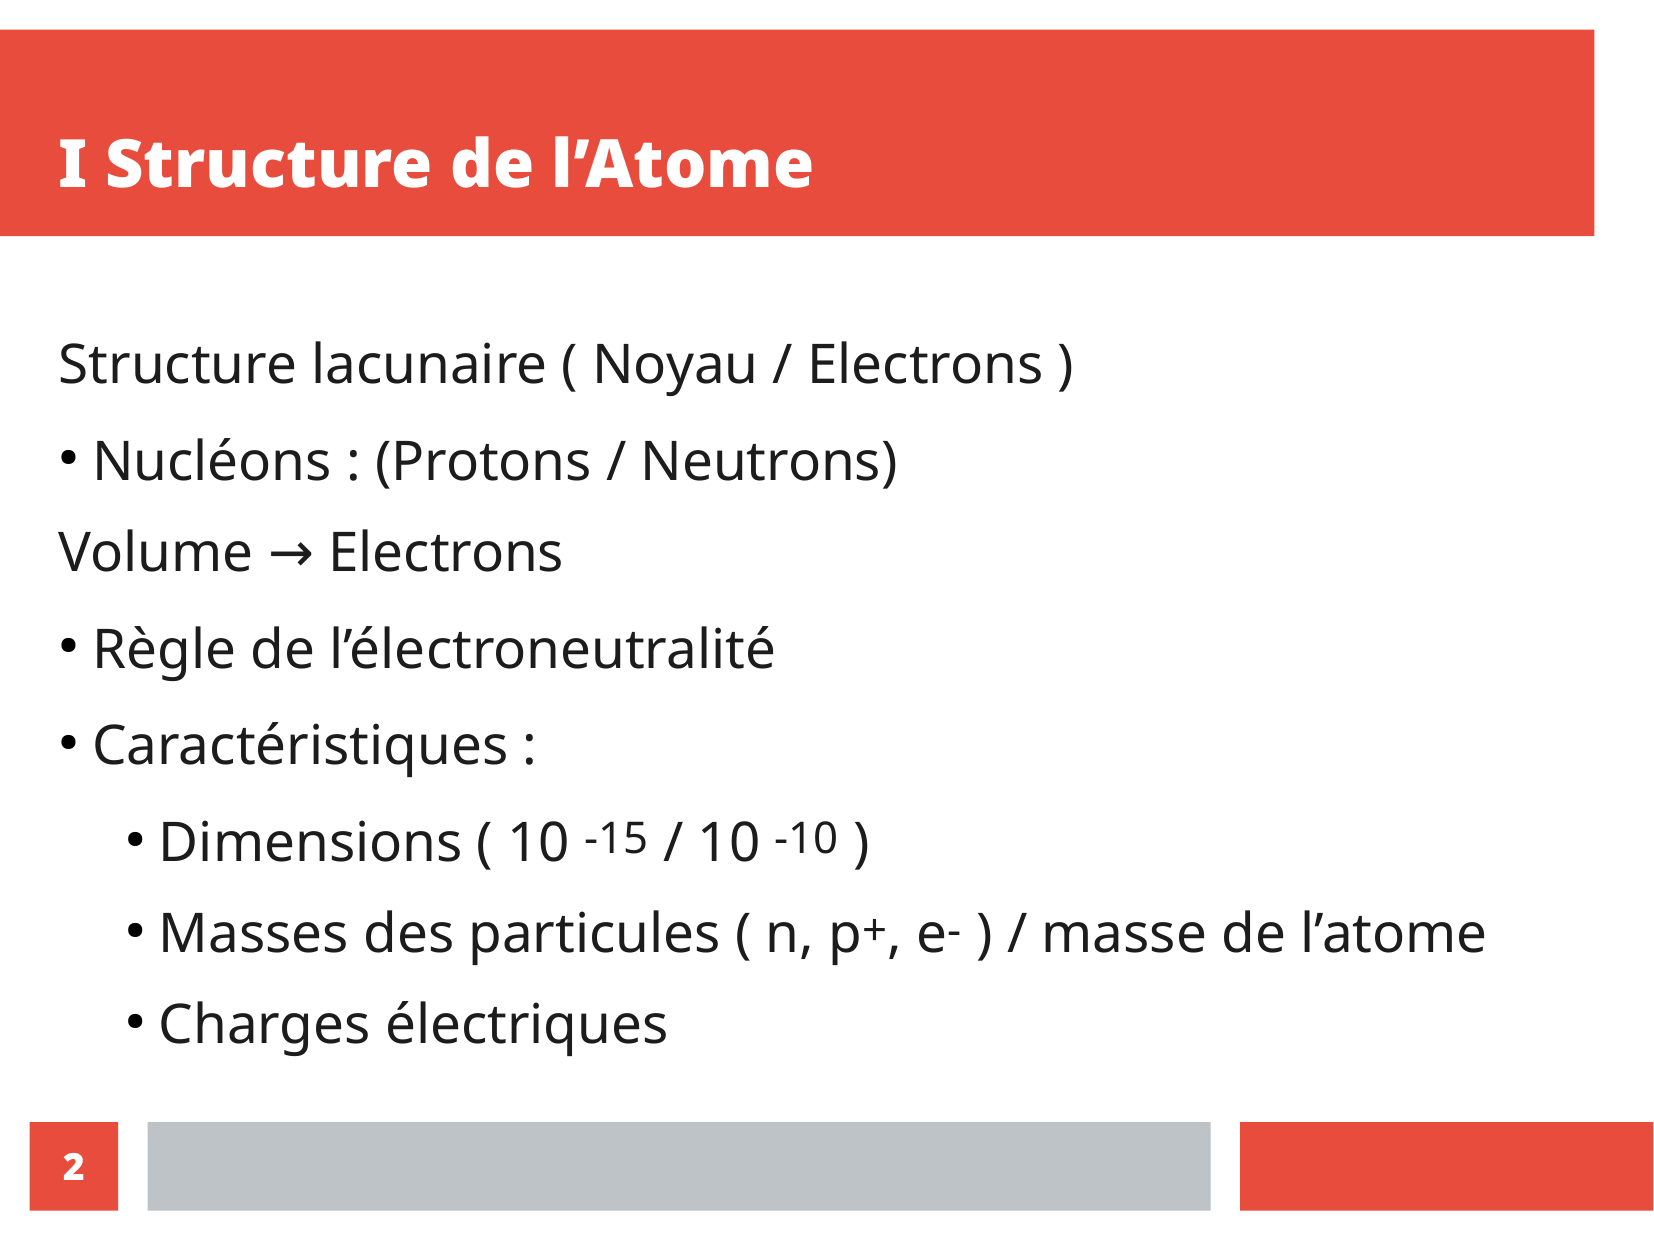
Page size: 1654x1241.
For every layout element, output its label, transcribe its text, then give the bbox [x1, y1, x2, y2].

list Structure lacunaire ( Noyau / Electrons ) Nucléons : (Protons / Neutrons) Volume → Electrons Règle de l’électroneutralité Caractéristiques : Dimensions ( 10 -15 / 10 -10 ) Masses des particules ( n, p+, e- ) / masse de l’atome Charges électriques [59, 324, 1565, 1075]
title I Structure de l’Atome [59, 59, 1595, 207]
